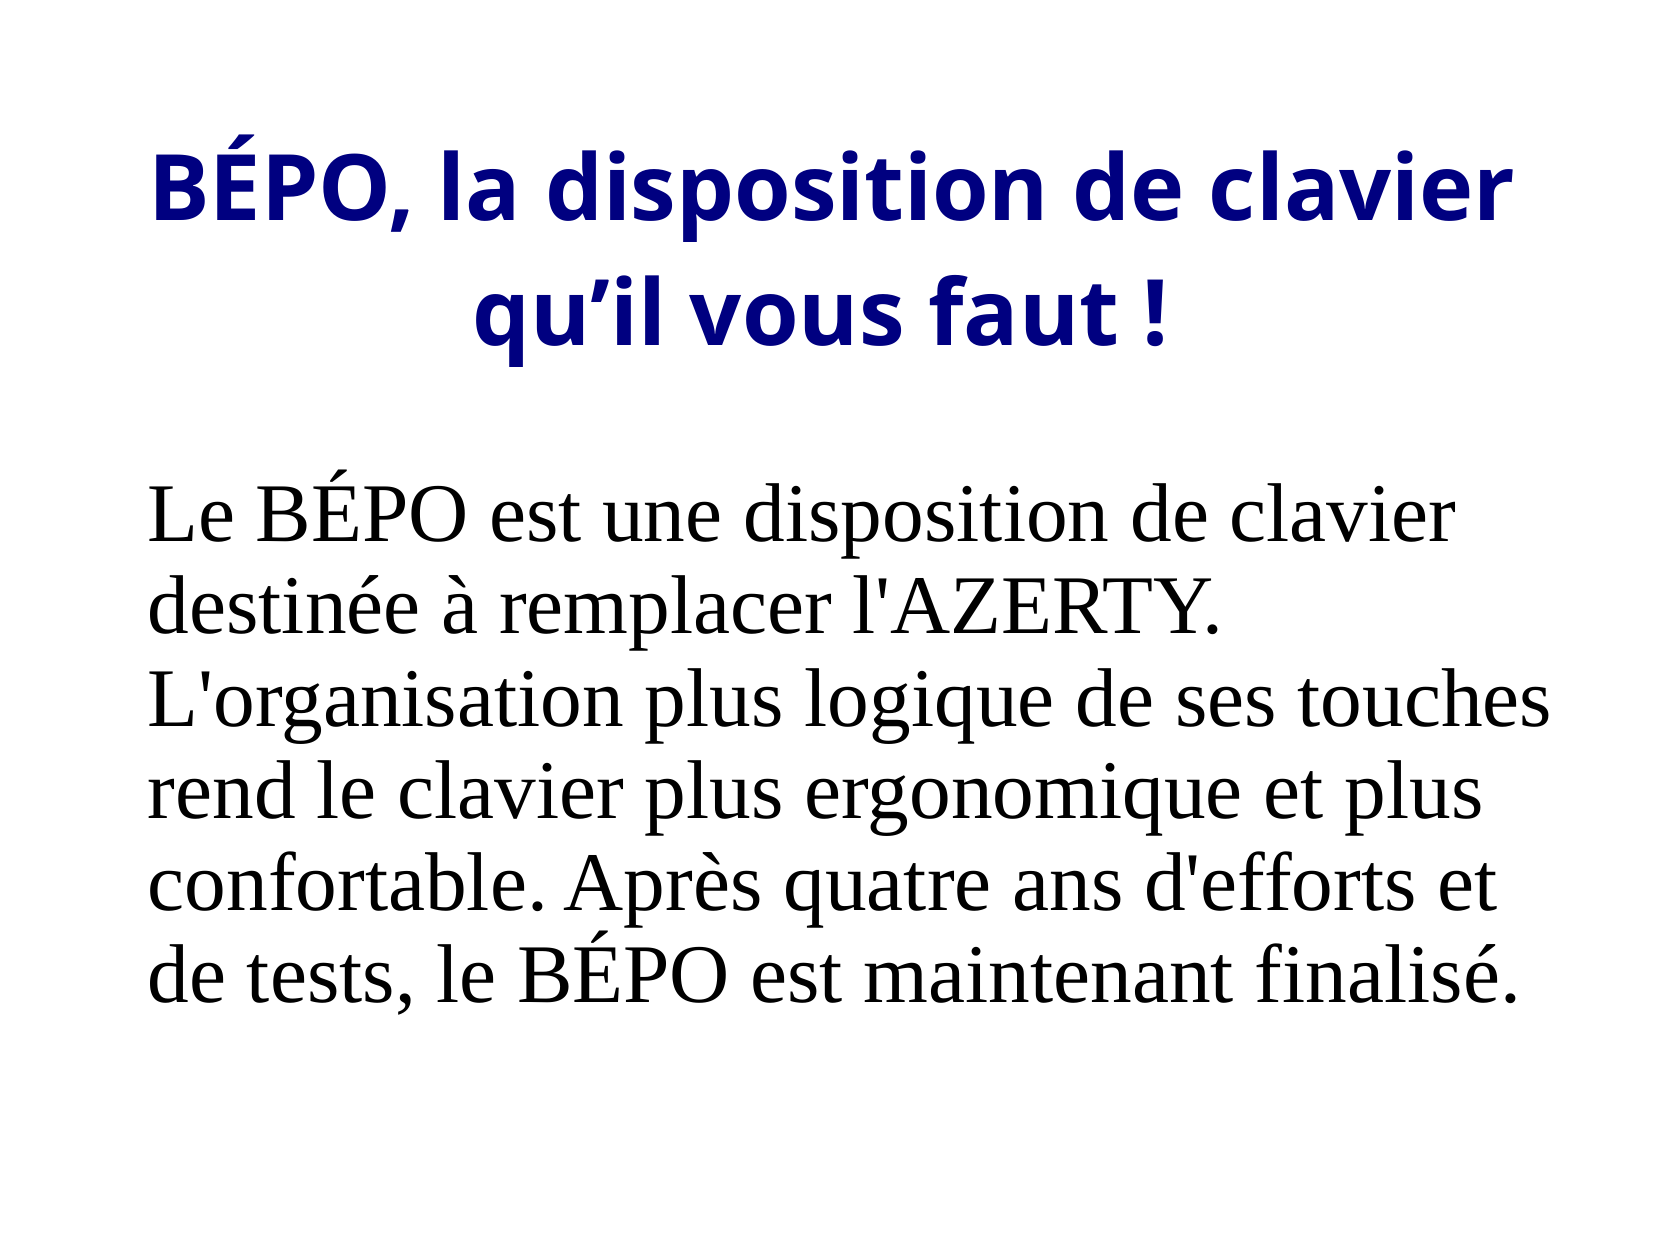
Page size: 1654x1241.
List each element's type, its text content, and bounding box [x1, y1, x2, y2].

list Le BÉPO est une disposition de clavier destinée à remplacer l'AZERTY. L'organisation plus logique de ses touches rend le clavier plus ergonomique et plus confortable. Après quatre ans d'efforts et de tests, le BÉPO est maintenant finalisé. [76, 467, 1565, 1063]
title BÉPO, la disposition de clavier qu’il vous faut ! [88, 140, 1577, 355]
